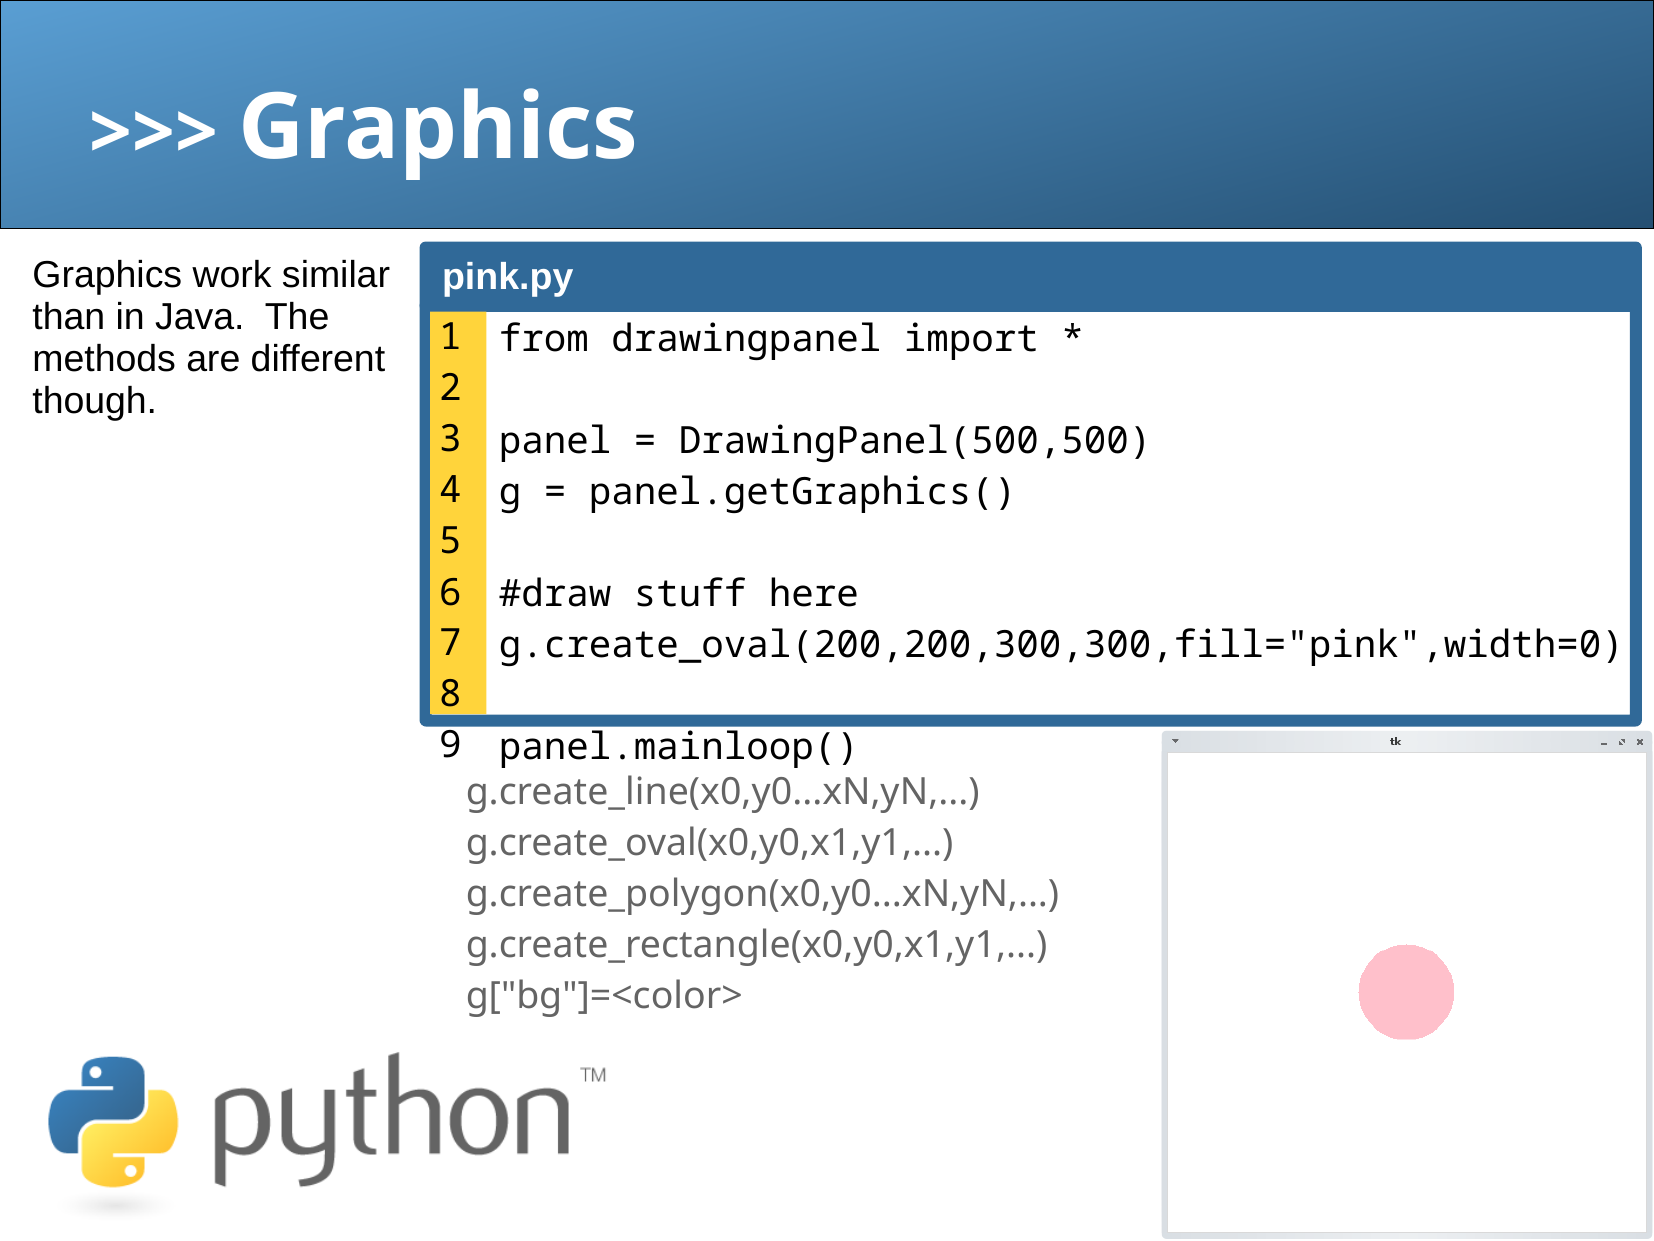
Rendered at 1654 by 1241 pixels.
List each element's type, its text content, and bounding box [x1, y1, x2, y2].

text_box pink.py [427, 250, 1007, 308]
text_box >>> Graphics [75, 53, 1576, 188]
picture [0, 1018, 660, 1241]
text_box [425, 247, 1636, 306]
text_box g.create_line(x0,y0...xN,yN,...) g.create_oval(x0,y0,x1,y1,...) g.create_polygon(x0,y0...xN,yN,...) g.create_rectangle(x0,y0,x1,y1,...) g["bg"]=<color> [451, 757, 1128, 1036]
text_box 1 2 3 4 5 6 7 8 9 [424, 302, 500, 698]
text_box Graphics work similar than in Java. The methods are different though. [17, 246, 413, 430]
text_box [0, 0, 1654, 229]
text_box [445, 698, 456, 704]
text_box [430, 698, 487, 715]
text_box from drawingpanel import * panel = DrawingPanel(500,500) g = panel.getGraphics() #draw stuff here g.create_oval(200,200,300,300,fill="pink",width=0) panel.mainloop() [487, 312, 1629, 714]
picture [1157, 727, 1654, 1241]
